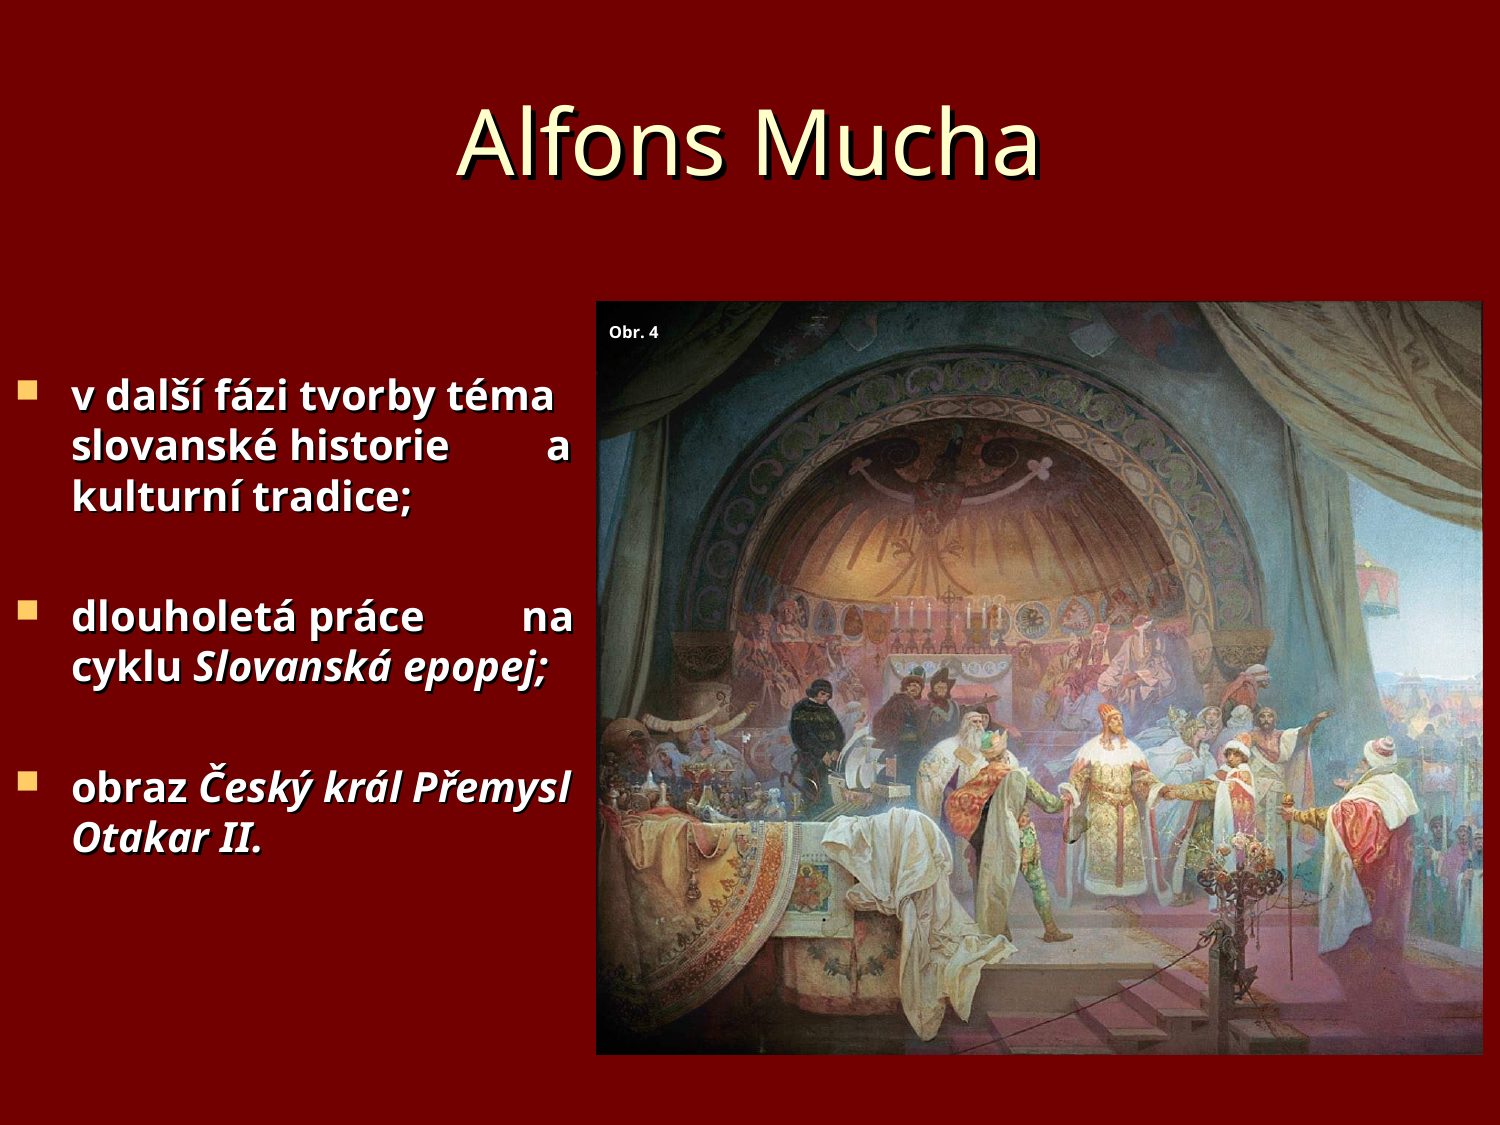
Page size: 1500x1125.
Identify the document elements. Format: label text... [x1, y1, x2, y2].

title Alfons Mucha [75, 45, 1426, 233]
text_box [596, 301, 1483, 1055]
list v další fázi tvorby téma slovanské historie a kulturní tradice; dlouholetá práce na cyklu Slovanská epopej; obraz Český král Přemysl Otakar II. [0, 361, 596, 1040]
text_box Obr. 4 [594, 313, 674, 350]
